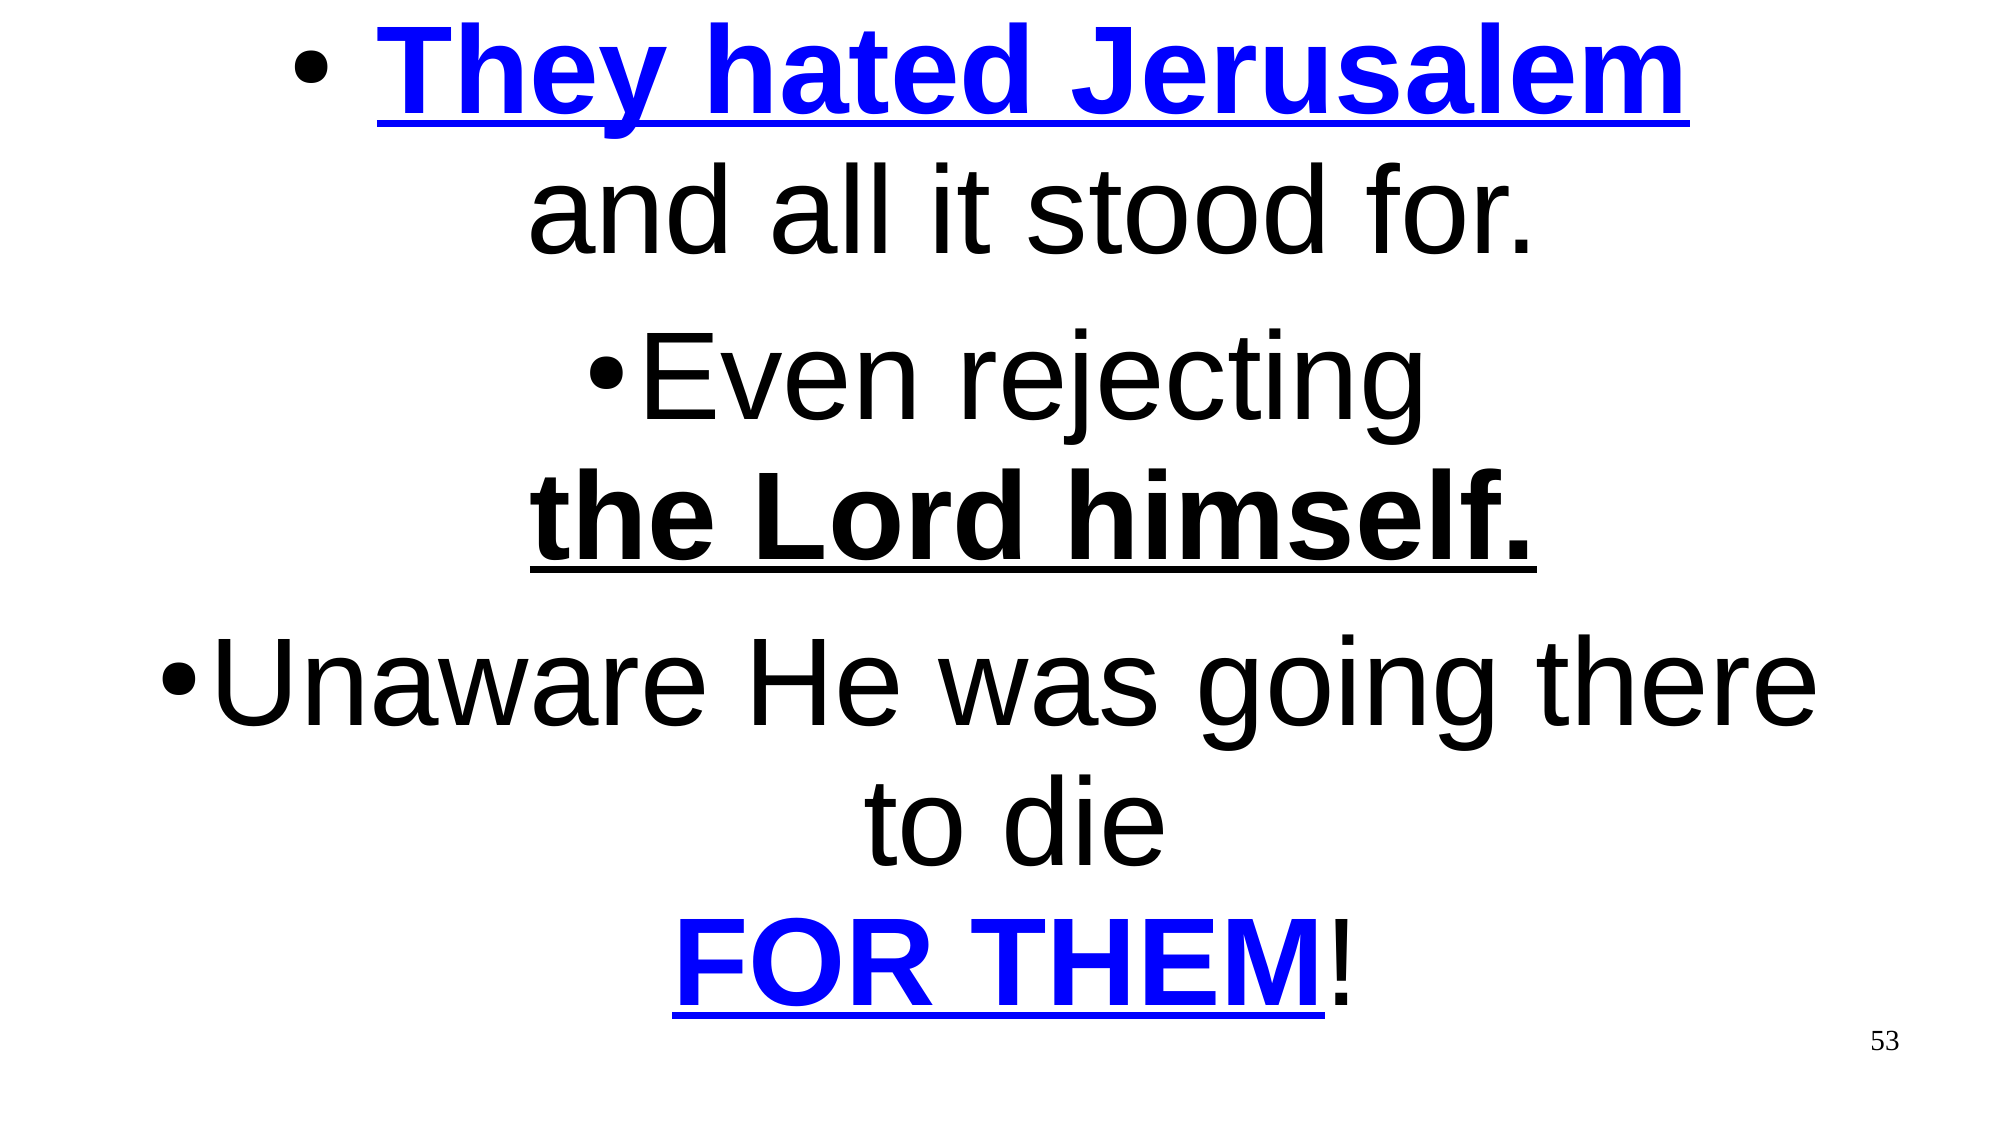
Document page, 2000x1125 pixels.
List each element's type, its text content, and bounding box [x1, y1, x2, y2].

list They hated Jerusalem and all it stood for. Even rejecting the Lord himself. Unaware He was going there to die FOR THEM! [0, 0, 1996, 1123]
